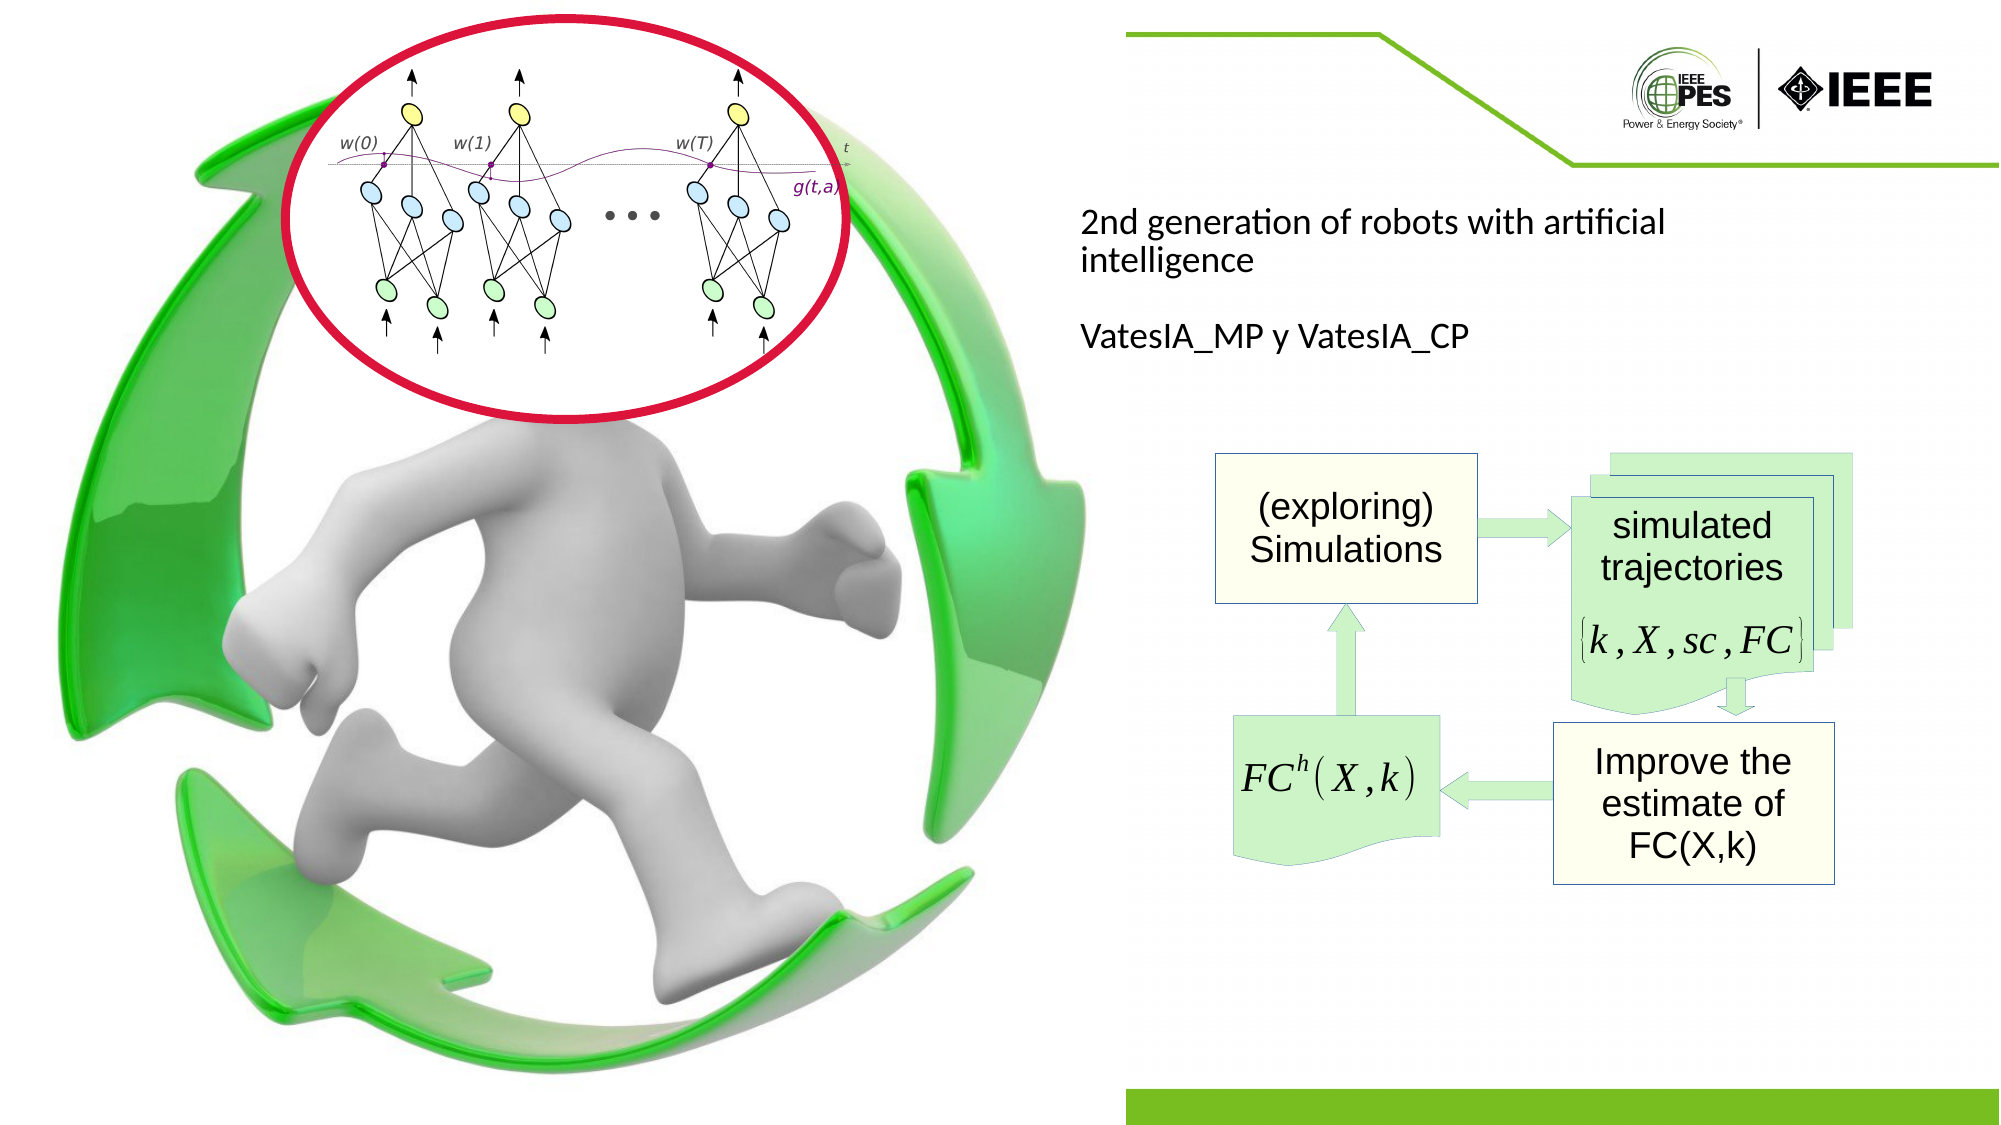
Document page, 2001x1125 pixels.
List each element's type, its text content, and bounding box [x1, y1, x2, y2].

title 2nd generation of robots with artificial intelligence VatesIA_MP y VatesIA_CP [1080, 206, 1791, 358]
picture [0, 0, 1999, 1125]
text_box [358, 354, 773, 420]
text_box [285, 112, 328, 326]
text_box [379, 18, 752, 69]
